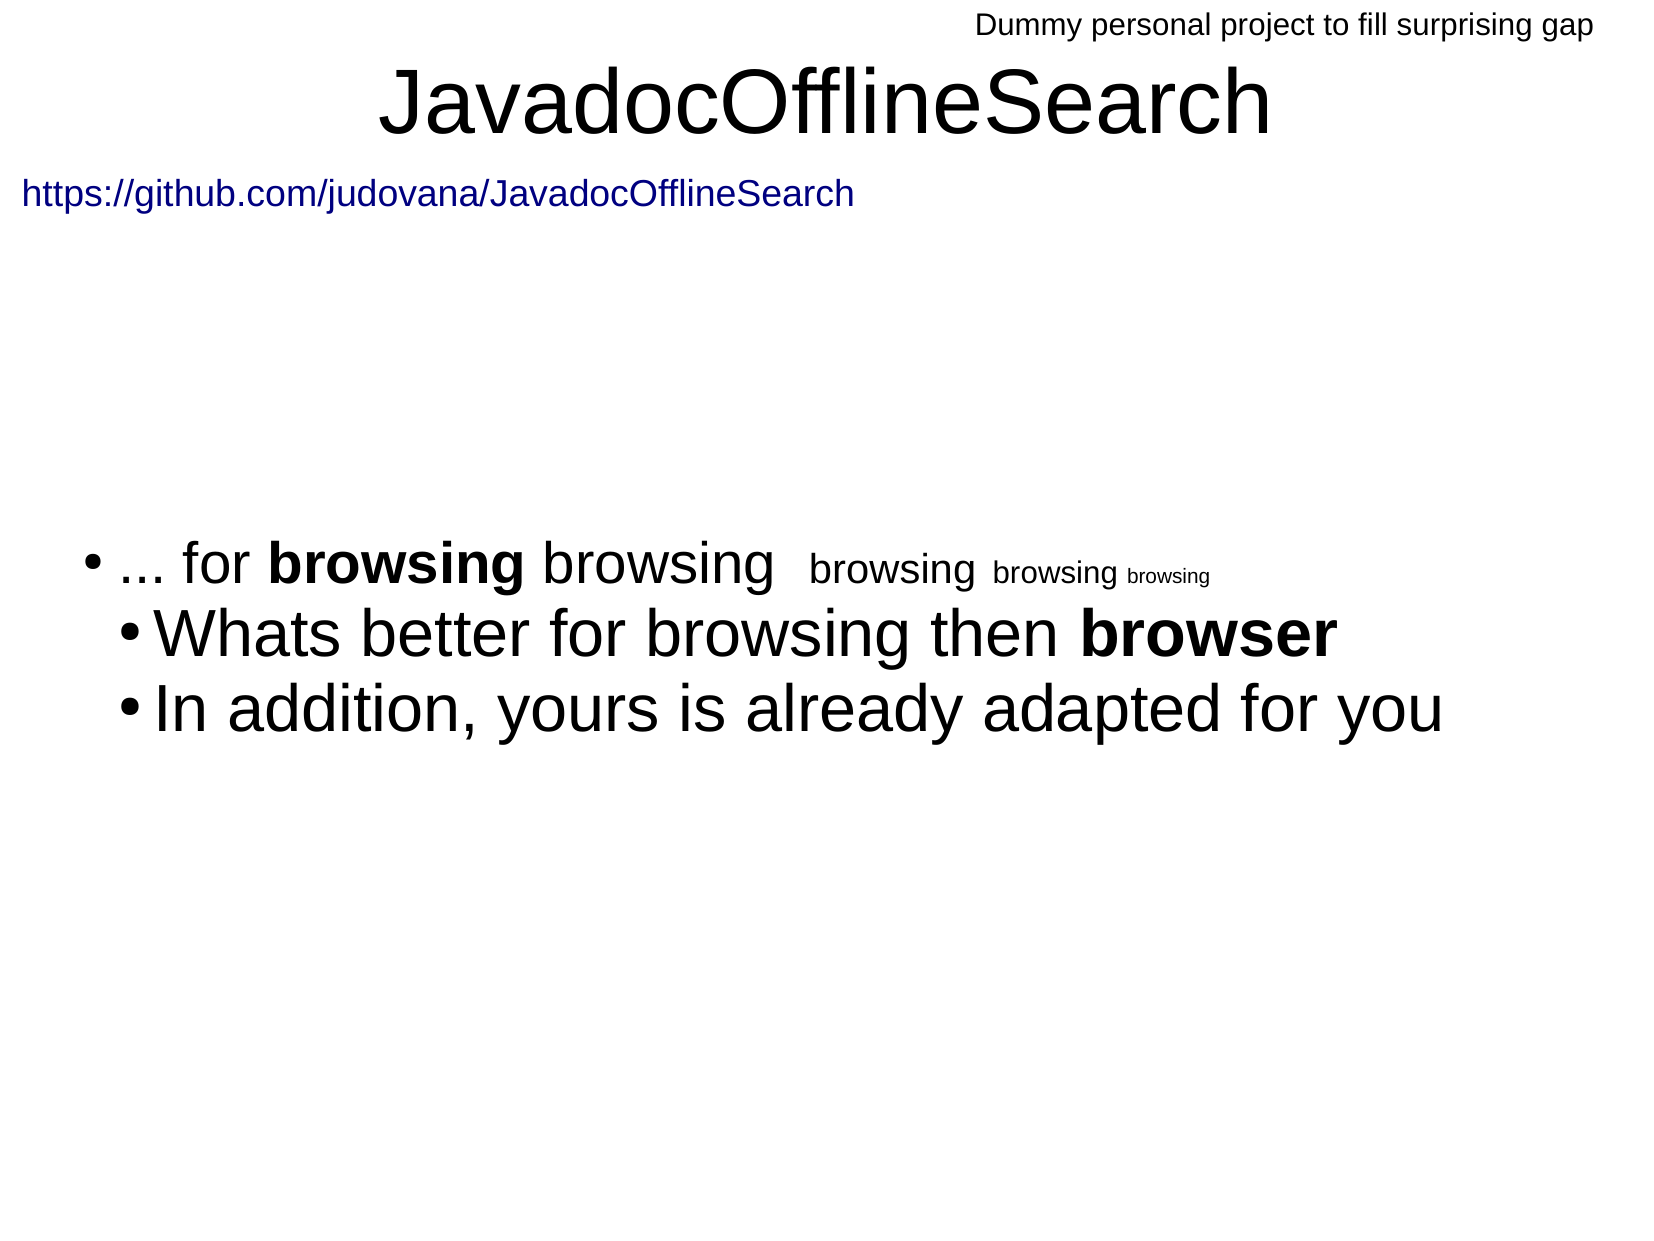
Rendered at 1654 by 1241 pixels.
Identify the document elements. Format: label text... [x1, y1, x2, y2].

title JavadocOfflineSearch [82, 49, 1571, 257]
text_box Dummy personal project to fill surprising gap [960, 0, 1636, 61]
text_box https://github.com/judovana/JavadocOfflineSearch [6, 165, 871, 222]
subtitle ... for browsing browsing browsing browsing browsing Whats better for browsing then browser In addition, yours is already adapted for you [82, 290, 1571, 1010]
